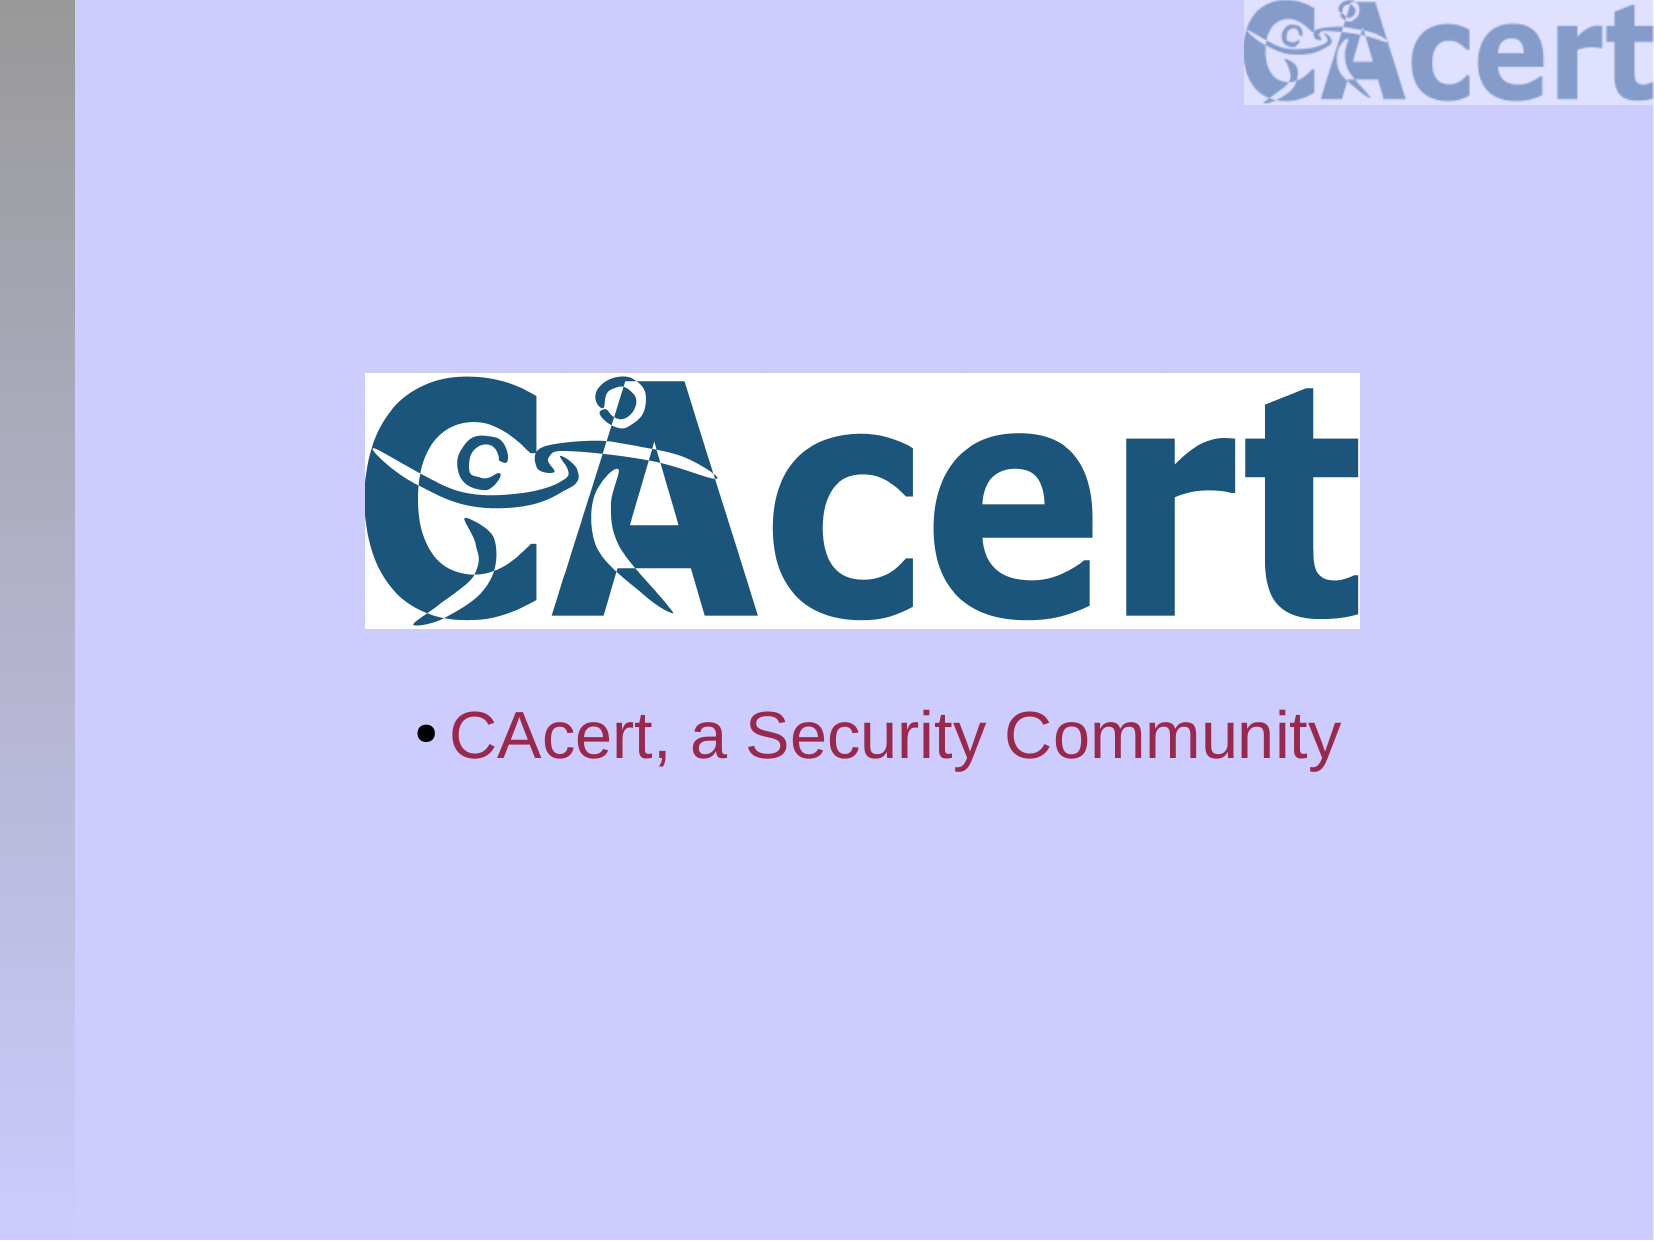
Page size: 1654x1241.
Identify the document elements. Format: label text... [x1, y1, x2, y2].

picture [365, 373, 1360, 629]
text_box CAcert, a Security Community [152, 344, 1534, 1127]
